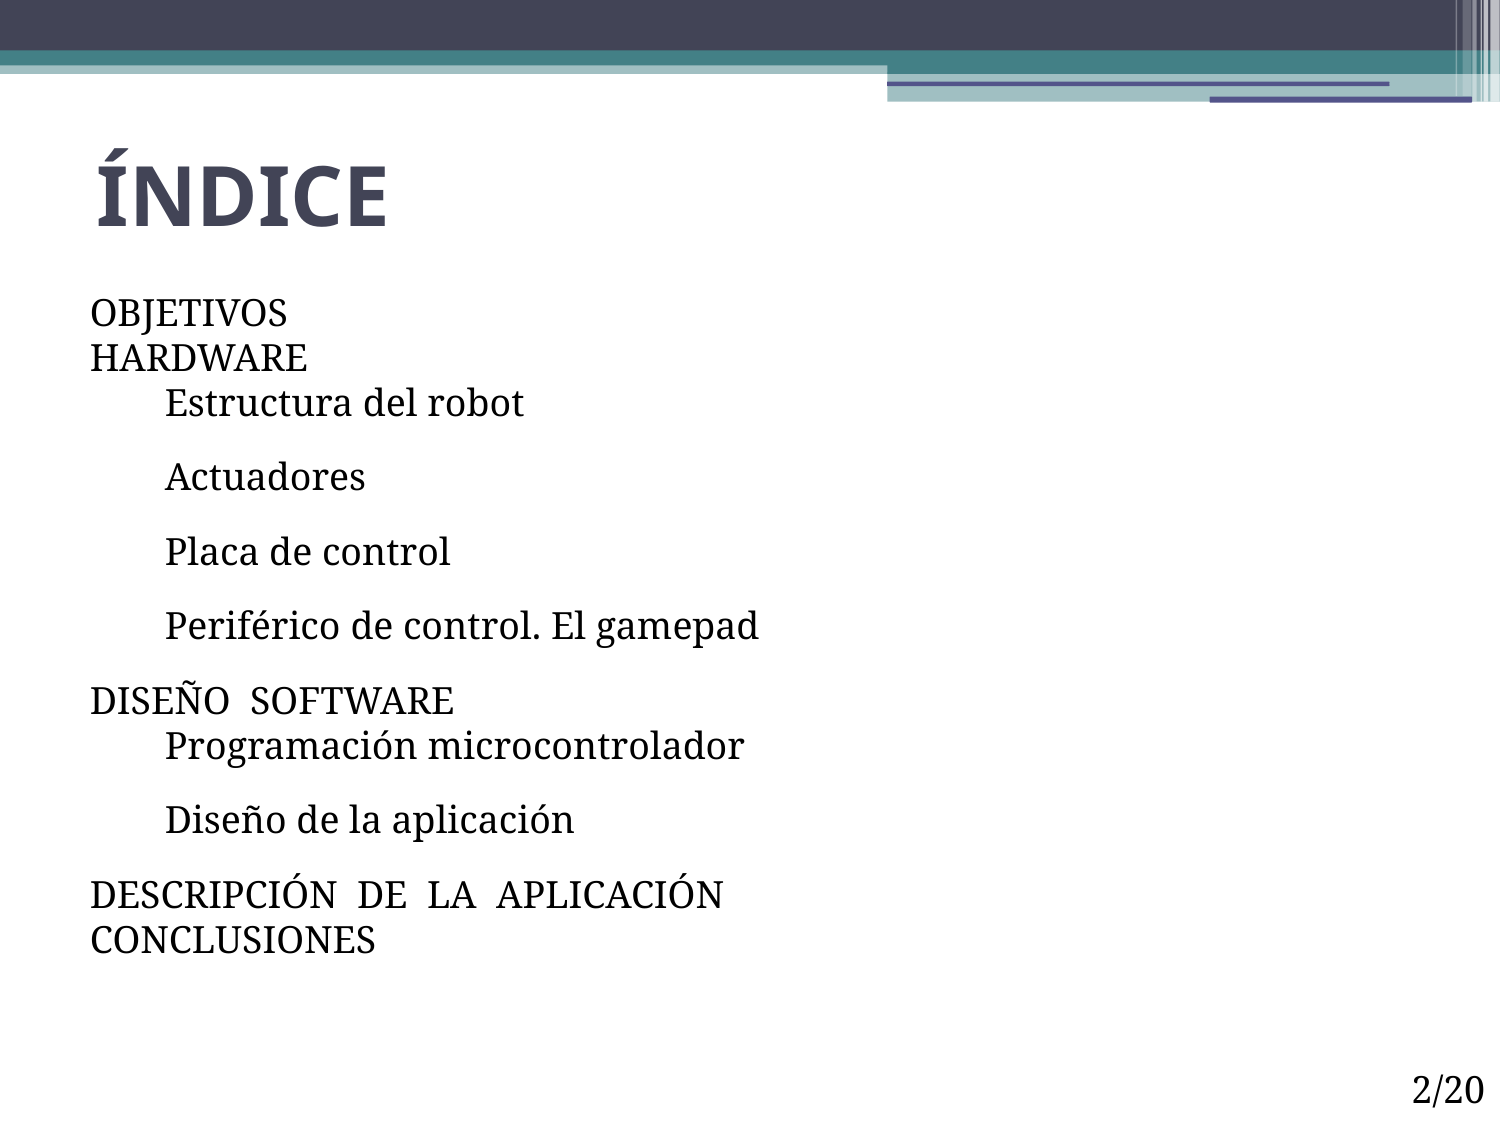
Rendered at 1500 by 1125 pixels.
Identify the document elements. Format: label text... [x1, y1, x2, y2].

slide_number <number>/20 [1374, 1065, 1500, 1125]
list OBJETIVOS HARDWARE Estructura del robot Actuadores Placa de control Periférico de control. El gamepad DISEÑO SOFTWARE Programación microcontrolador Diseño de la aplicación DESCRIPCIÓN DE LA APLICACIÓN CONCLUSIONES [75, 281, 1425, 1079]
title ÍNDICE [82, 105, 1432, 281]
